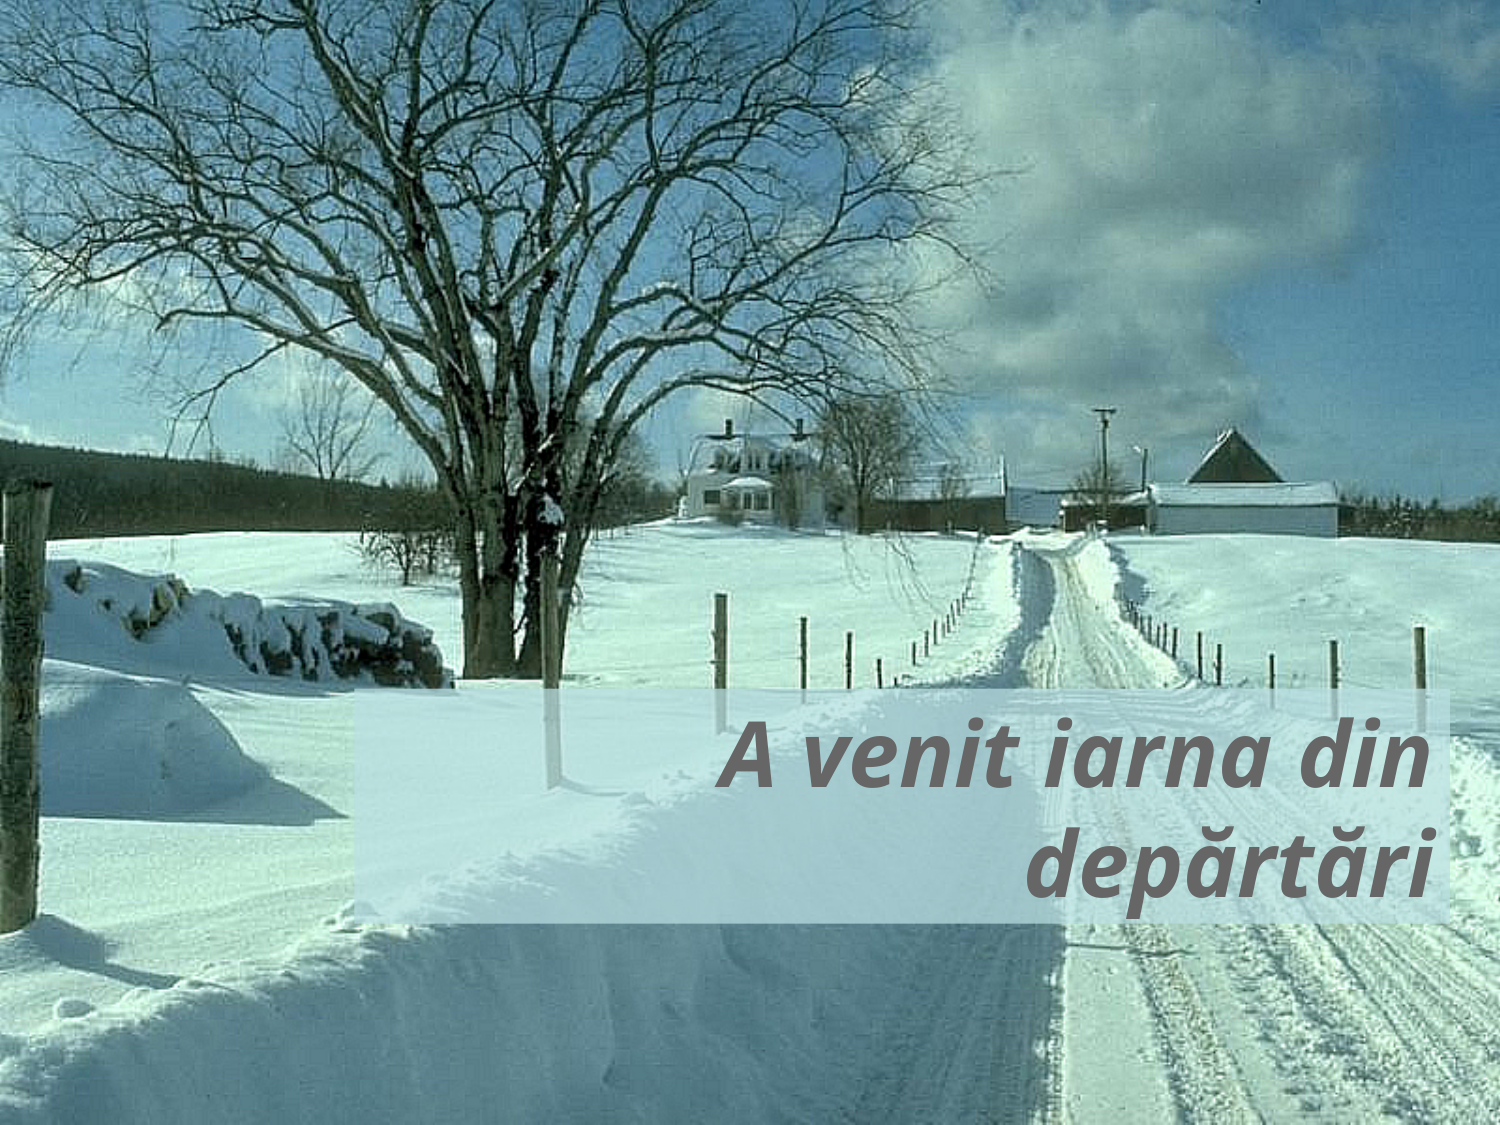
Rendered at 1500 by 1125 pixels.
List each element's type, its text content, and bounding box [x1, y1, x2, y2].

picture [0, 0, 1500, 1125]
title A venit iarna din depărtări [354, 743, 1450, 869]
